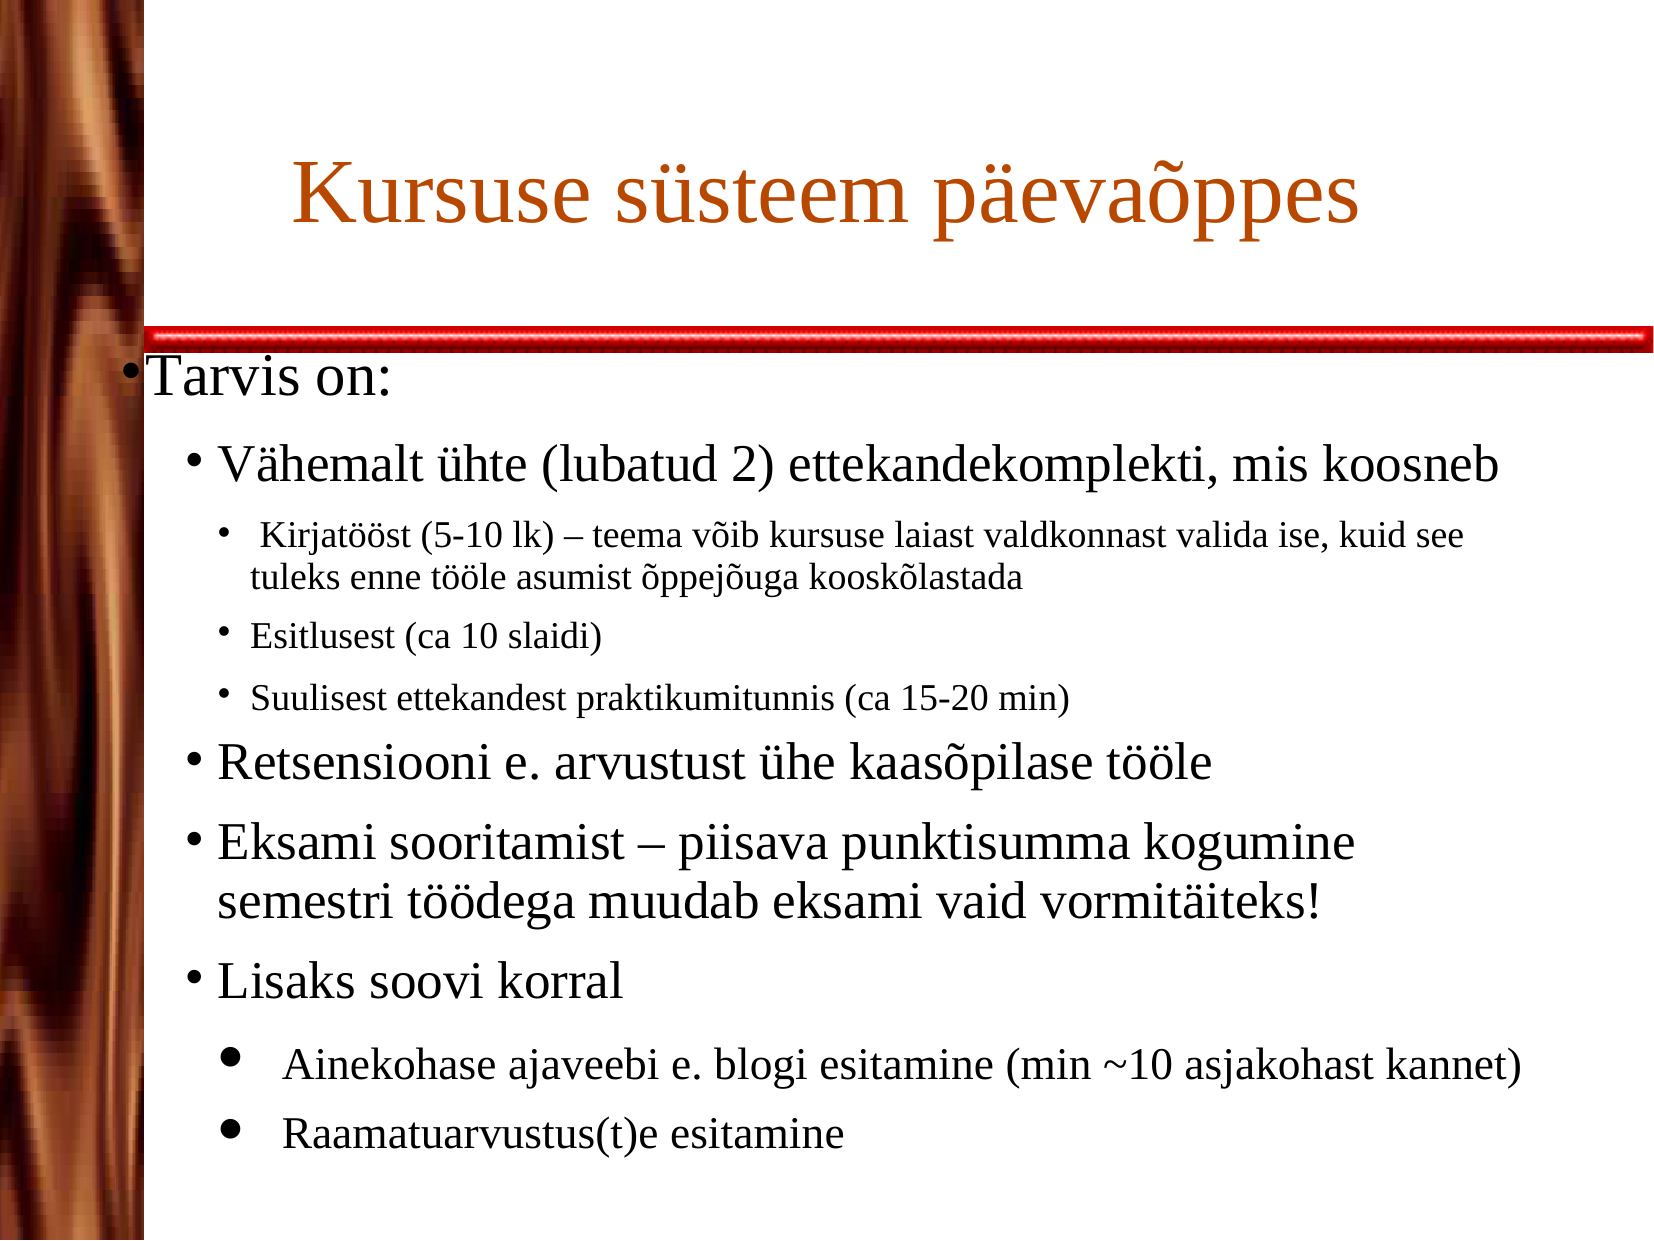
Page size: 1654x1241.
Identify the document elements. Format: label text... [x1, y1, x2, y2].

picture [0, 0, 1654, 1240]
title Kursuse süsteem päevaõppes [121, 88, 1533, 300]
list Tarvis on: Vähemalt ühte (lubatud 2) ettekandekomplekti, mis koosneb Kirjatööst (5-10 lk) – teema võib kursuse laiast valdkonnast valida ise, kuid see tuleks enne tööle asumist õppejõuga kooskõlastada Esitlusest (ca 10 slaidi)‏ Suulisest ettekandest praktikumitunnis (ca 15-20 min)‏ Retsensiooni e. arvustust ühe kaasõpilase tööle Eksami sooritamist – piisava punktisumma kogumine semestri töödega muudab eksami vaid vormitäiteks! Lisaks soovi korral Ainekohase ajaveebi e. blogi esitamine (min ~10 asjakohast kannet)‏ Raamatuarvustus(t)e esitamine [121, 344, 1533, 1170]
